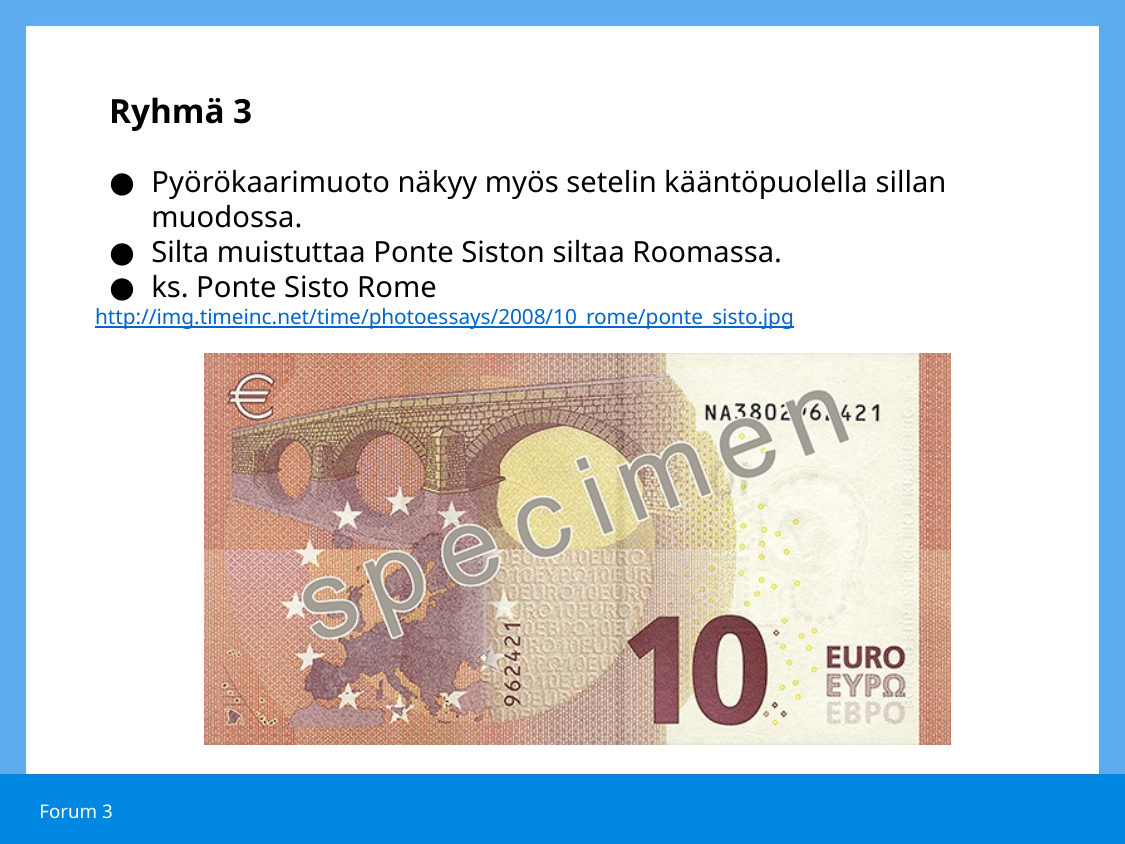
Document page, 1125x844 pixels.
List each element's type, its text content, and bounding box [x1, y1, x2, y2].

list Ryhmä 3 Pyörökaarimuoto näkyy myös setelin kääntöpuolella sillan muodossa. Silta muistuttaa Ponte Siston siltaa Roomassa. ks. Ponte Sisto Rome http://img.timeinc.net/time/photoessays/2008/10_rome/ponte_sisto.jpg [83, 78, 1071, 389]
picture [0, 0, 1125, 844]
